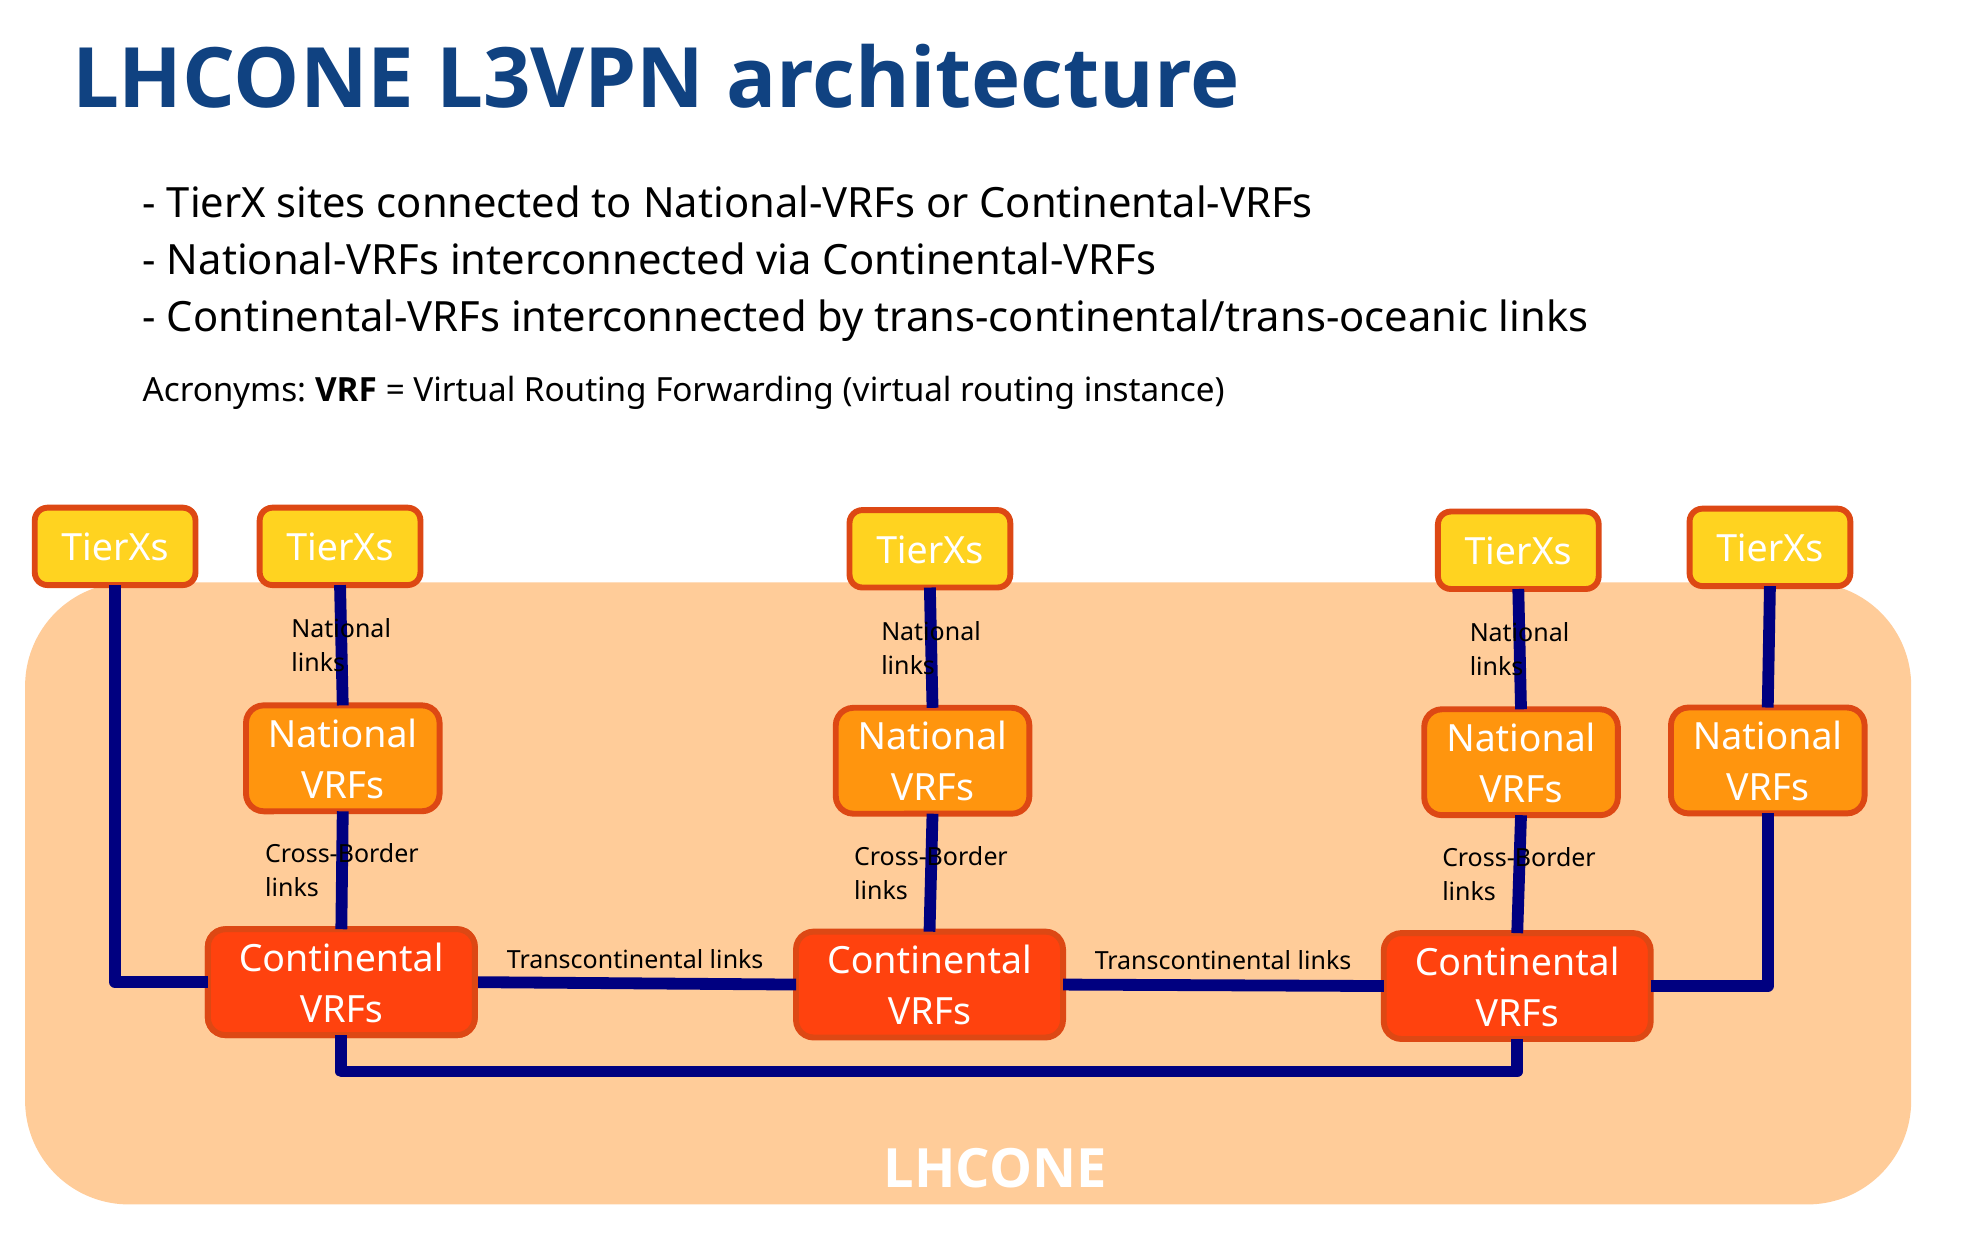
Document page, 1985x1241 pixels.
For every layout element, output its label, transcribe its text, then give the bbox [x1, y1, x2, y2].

text_box National VRFs [1670, 707, 1865, 814]
text_box Continental VRFs [1383, 933, 1651, 1040]
text_box TierXs [34, 507, 196, 586]
text_box TierXs [1437, 511, 1599, 590]
text_box [25, 586, 1912, 1205]
text_box [121, 582, 336, 976]
text_box [346, 582, 926, 978]
text_box TierXs [259, 507, 421, 586]
text_box TierXs [849, 510, 1011, 588]
text_box Continental VRFs [796, 931, 1064, 1038]
text_box [936, 582, 1515, 980]
title LHCONE L3VPN architecture [72, 0, 1834, 166]
text_box - TierX sites connected to National-VRFs or Continental-VRFs - National-VRFs interconnected via Continental-VRFs - Continental-VRFs interconnected by trans-continental/trans-oceanic links Acronyms: VRF = Virtual Routing Forwarding (virtual routing instance) [128, 164, 1832, 443]
text_box National VRFs [245, 705, 440, 812]
text_box [1524, 582, 1764, 980]
text_box Continental VRFs [207, 929, 475, 1036]
text_box LHCONE [748, 1121, 1243, 1203]
text_box [347, 989, 1511, 1063]
text_box National VRFs [1424, 709, 1618, 816]
text_box National VRFs [835, 707, 1030, 814]
text_box TierXs [1689, 508, 1851, 587]
